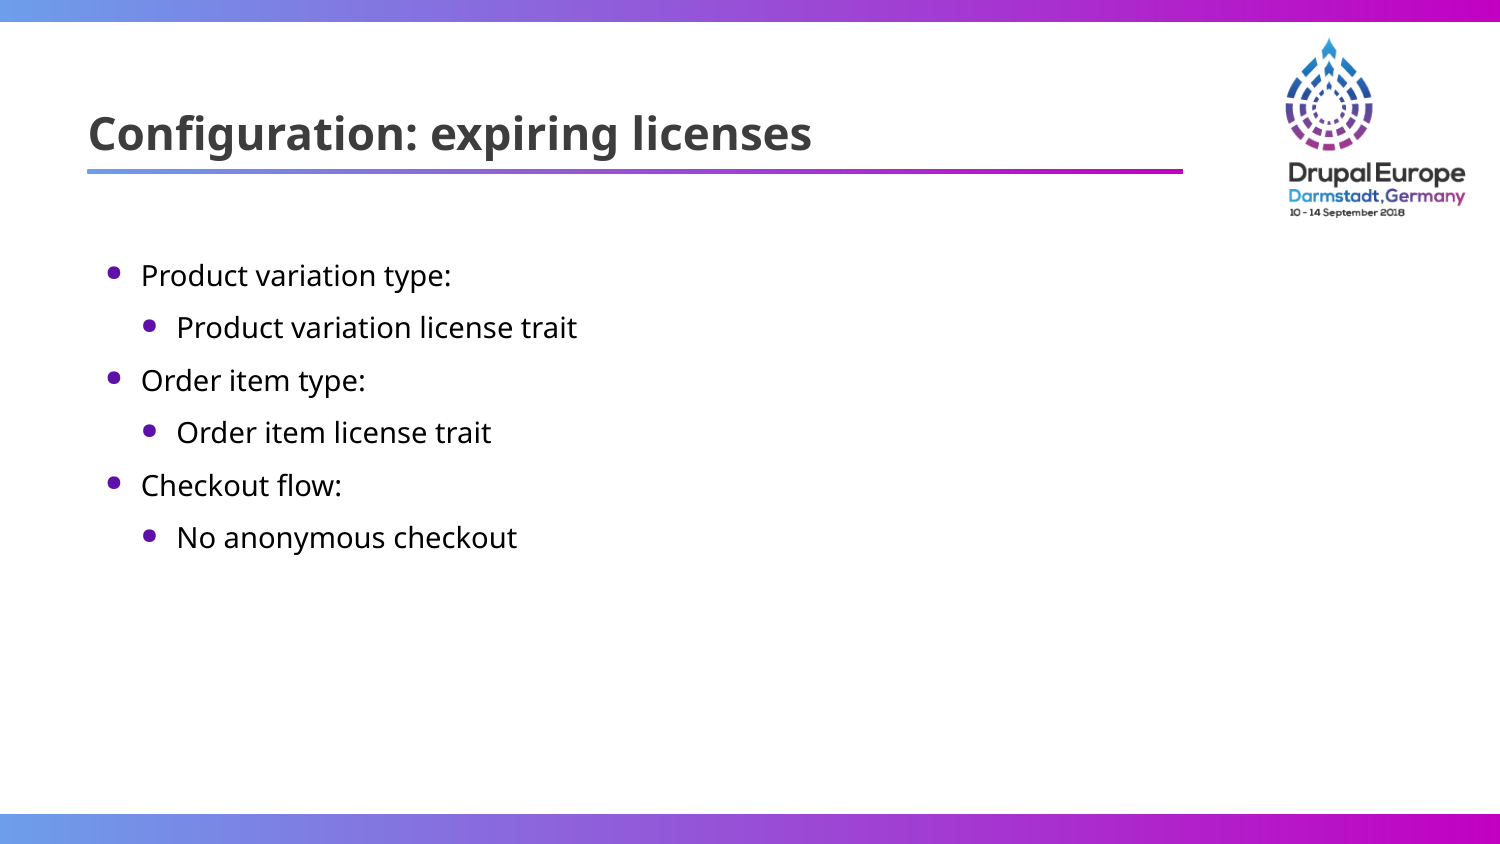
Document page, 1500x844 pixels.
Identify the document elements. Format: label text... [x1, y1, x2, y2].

text_box [964, 169, 1183, 174]
text_box Configuration: expiring licenses [72, 89, 964, 176]
text_box [0, 814, 1500, 844]
picture [1285, 37, 1466, 219]
text_box Product variation type: Product variation license trait Order item type: Order item license trait Checkout flow: No anonymous checkout [90, 224, 1185, 682]
text_box [0, 0, 1500, 22]
